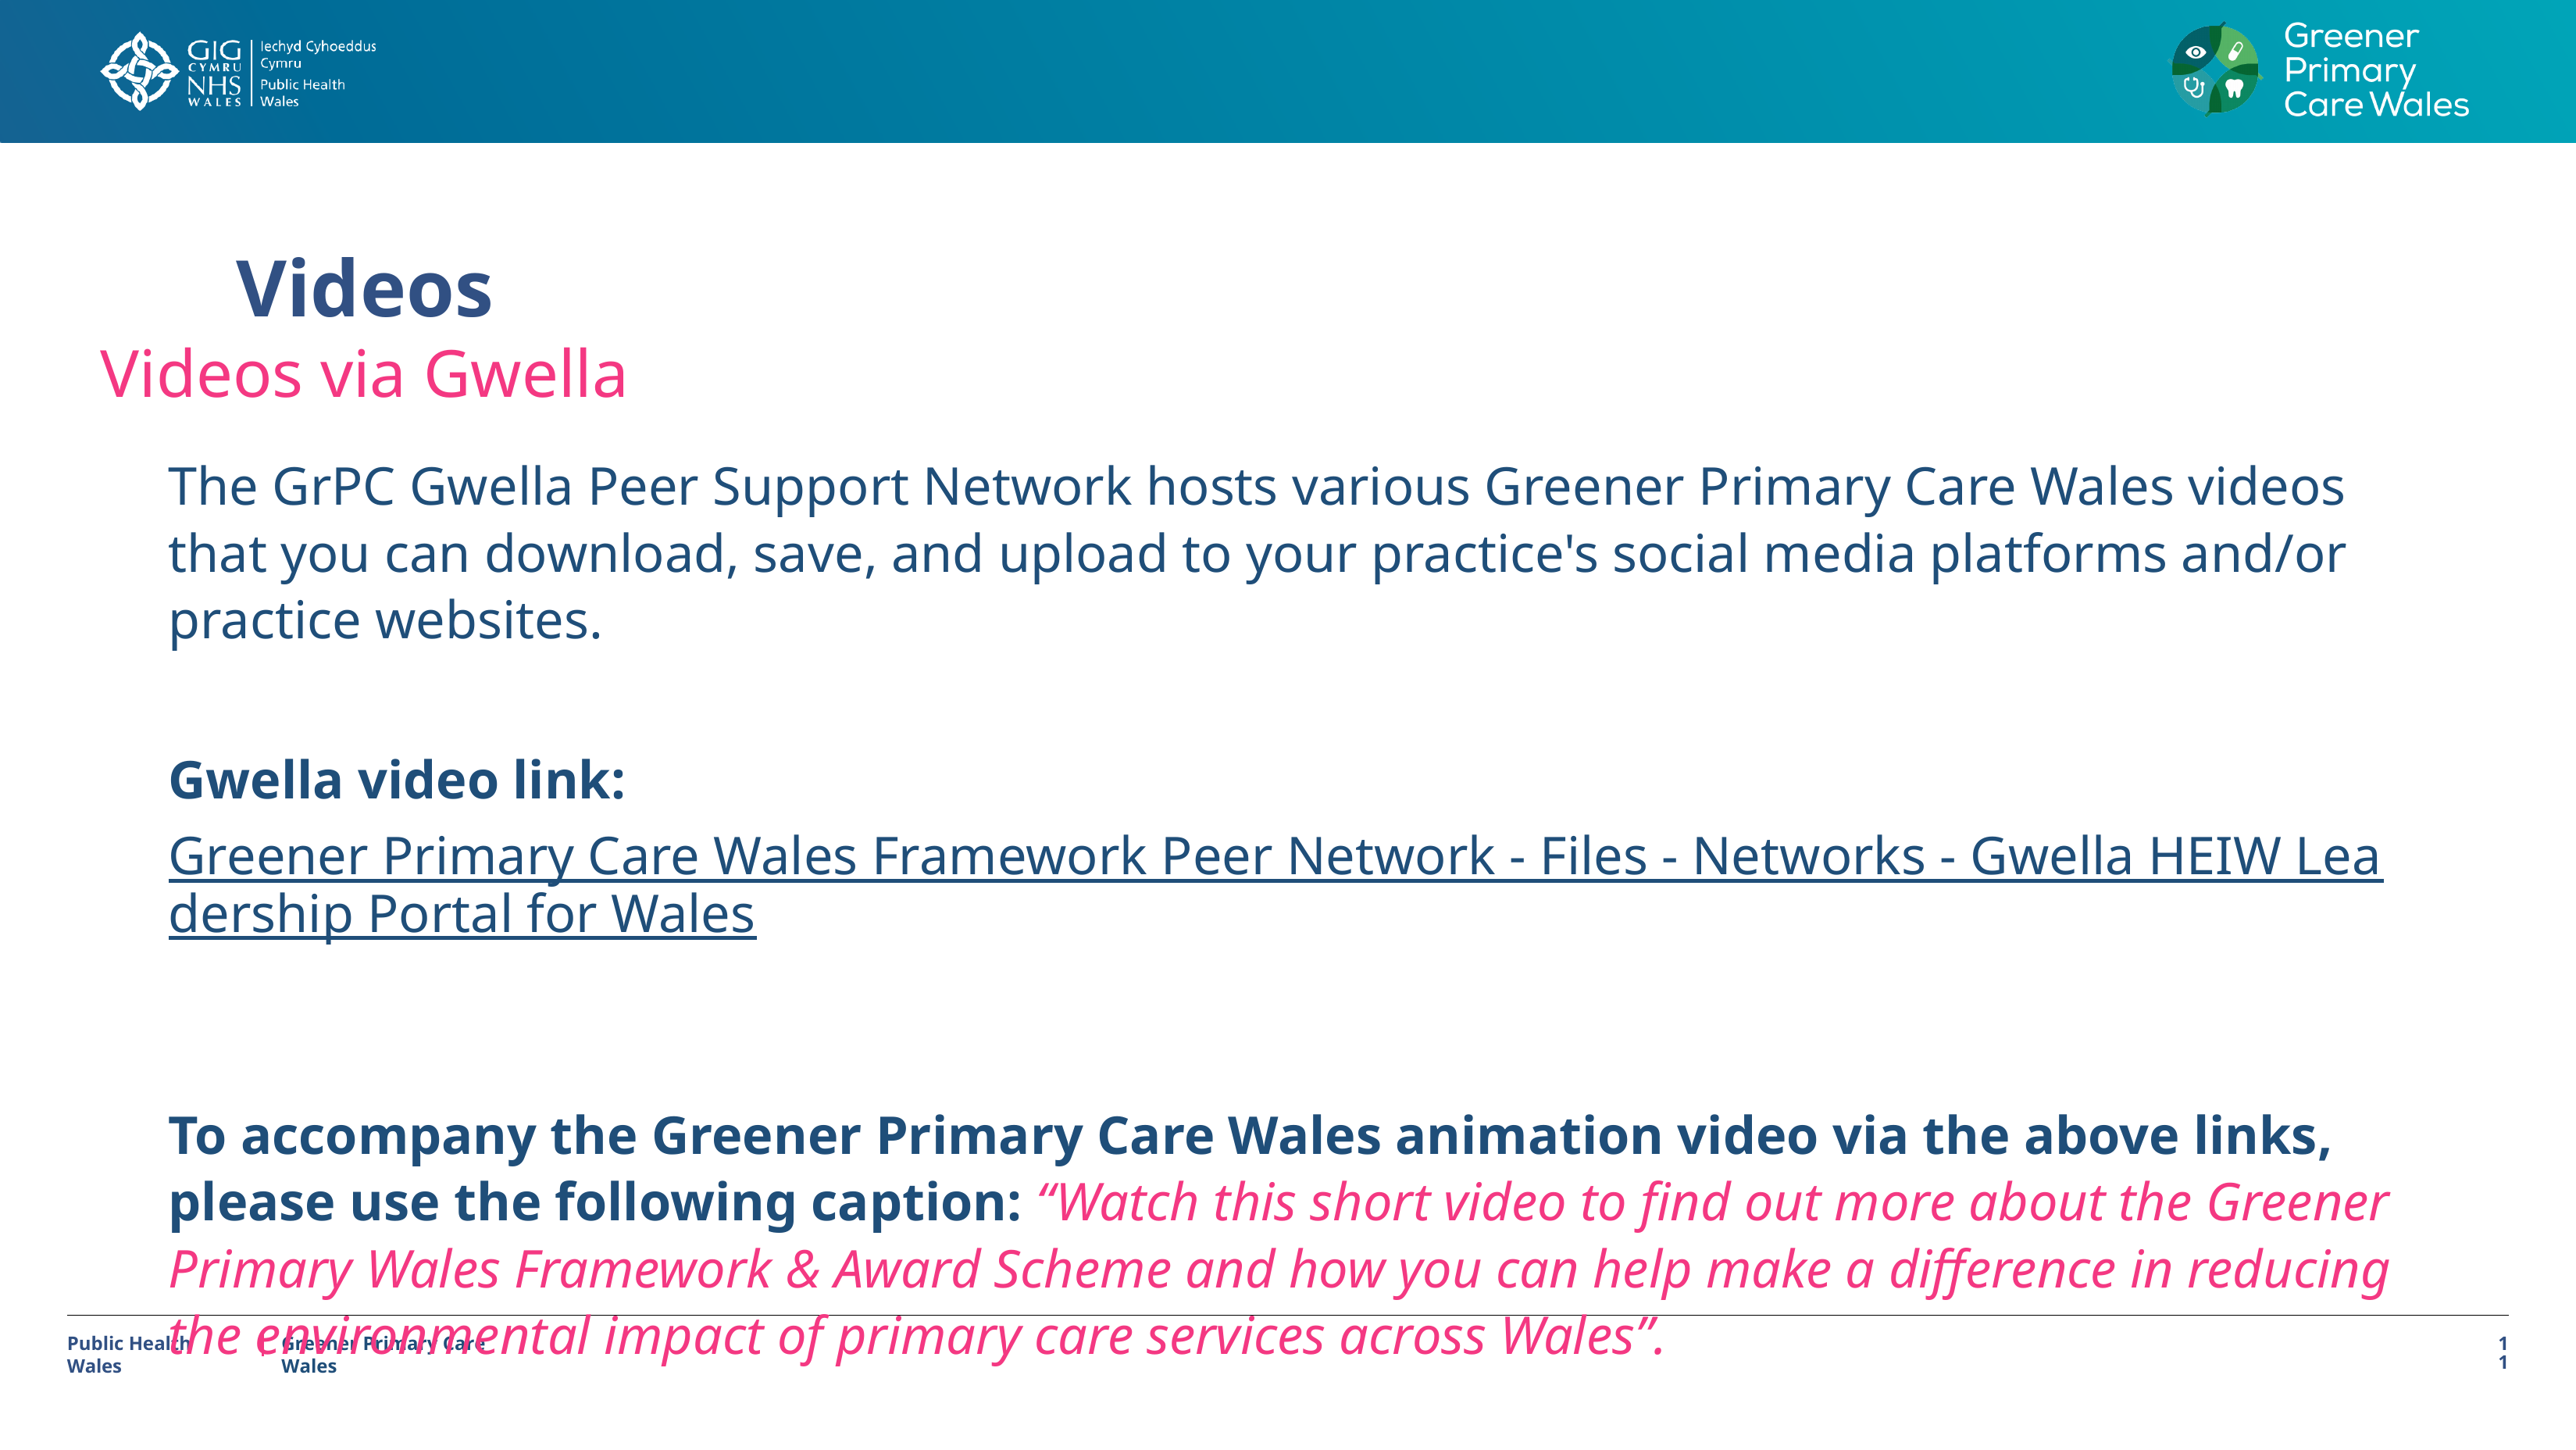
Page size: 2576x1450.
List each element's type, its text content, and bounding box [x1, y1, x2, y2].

text_box [2493, 1331, 2516, 1356]
text_box Greener Primary Care Wales [280, 1331, 381, 1355]
text_box Greener Primary Care Wales [383, 1331, 483, 1355]
text_box Greener Primary Care Wales [480, 1331, 538, 1355]
text_box The GrPC Gwella Peer Support Network hosts various Greener Primary Care Wales videos that you can download, save, and upload to your practice's social media platforms and/or practice websites. Gwella video link: Greener Primary Care Wales Framework Peer Network - Files - Networks - Gwella HEIW Leadership Portal for Wales To accompany the Greener Primary Care Wales animation video via the above links, please use the following caption: “Watch this short video to find out more about the Greener Primary Wales Framework & Award Scheme and how you can help make a difference in reducing the environmental impact of primary care services across Wales”. [168, 447, 2408, 1225]
picture [2143, 0, 2494, 173]
title Videos Videos via Gwella [98, 237, 2196, 943]
text_box Public Health Wales [65, 1331, 248, 1356]
